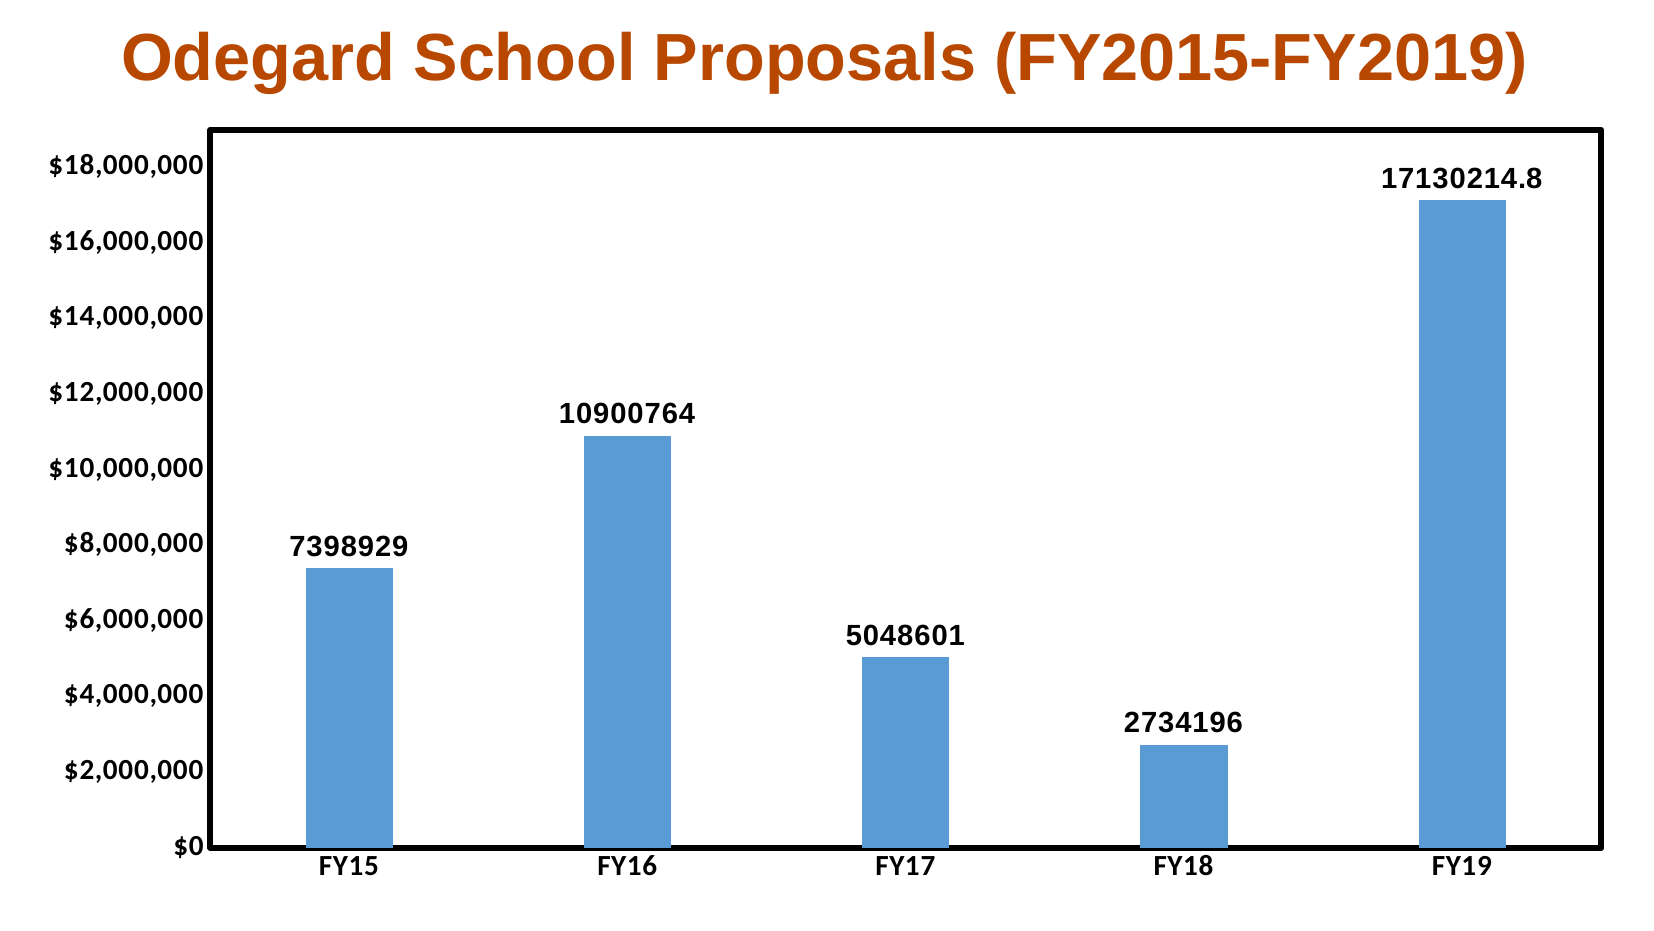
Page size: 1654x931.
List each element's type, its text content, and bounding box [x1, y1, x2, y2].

chart [23, 120, 1625, 898]
title Odegard School Proposals (FY2015-FY2019) [0, 4, 1650, 113]
